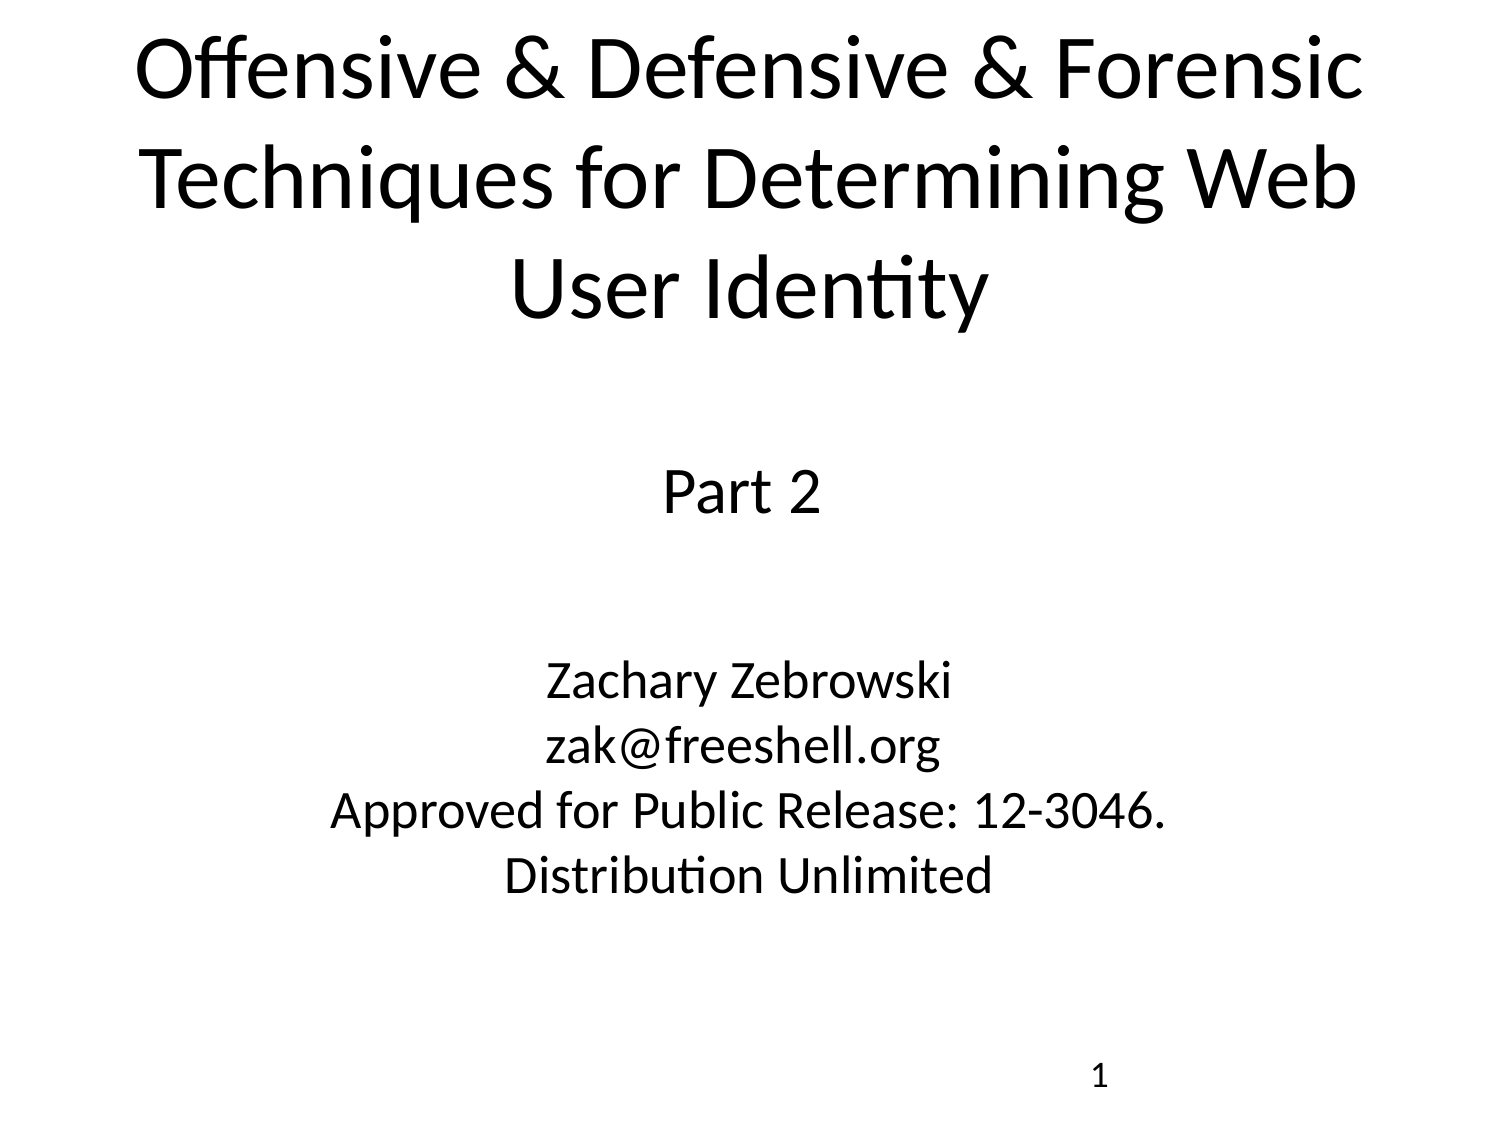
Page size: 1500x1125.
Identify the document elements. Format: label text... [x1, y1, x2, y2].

title Offensive & Defensive & Forensic Techniques for Determining Web User Identity Part 2 [112, 0, 1388, 591]
slide_number <number> [1074, 1042, 1425, 1103]
subtitle Zachary Zebrowski zak@freeshell.org Approved for Public Release: 12-3046. Distribution Unlimited [225, 637, 1275, 925]
